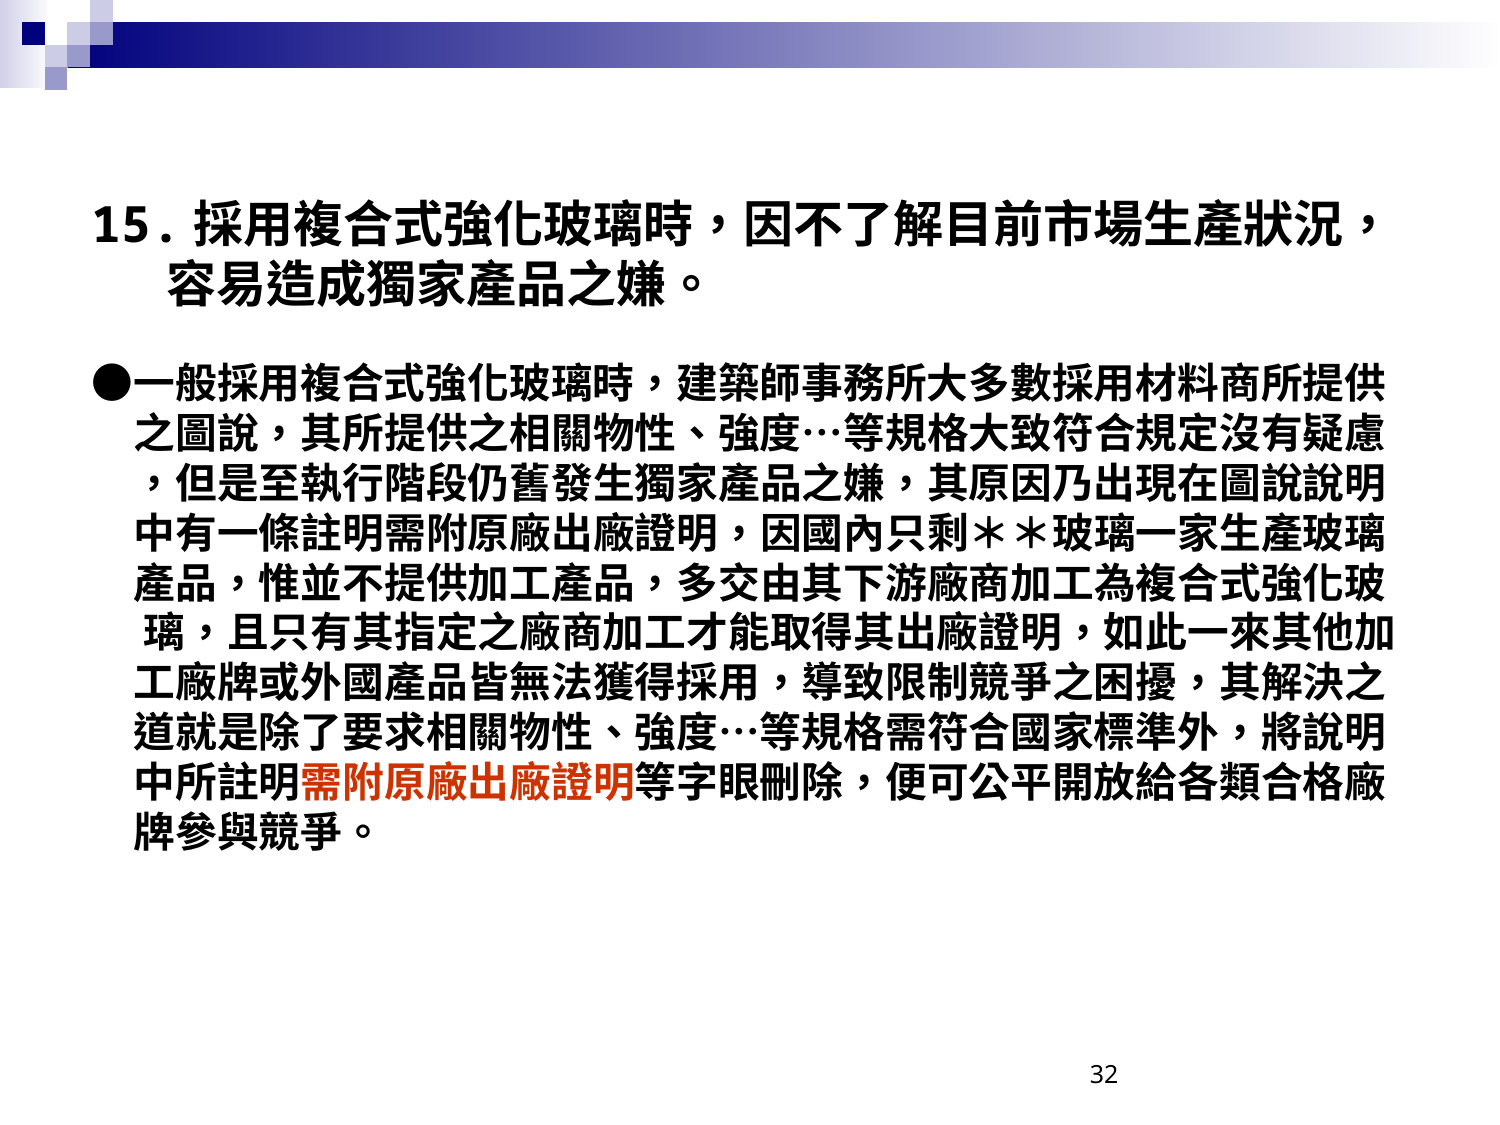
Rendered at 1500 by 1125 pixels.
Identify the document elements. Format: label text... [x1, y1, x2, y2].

text_box [1074, 1025, 1426, 1101]
text_box 璃，且只有其指定之廠商加工才能取得其出廠證明，如此一來其他加 工廠牌或外國產品皆無法獲得採用，導致限制競爭之困擾，其解決之 道就是除了要求相關物性、強度…等規格需符合國家標準外，將說明 中所註明需附原廠出廠證明等字眼刪除，便可公平開放給各類合格廠 牌參與競爭。 [77, 598, 1423, 913]
text_box 15.採用複合式強化玻璃時，因不了解目前市場生產狀況， 容易造成獨家產品之嫌。 ●一般採用複合式強化玻璃時，建築師事務所大多數採用材料商所提供 之圖說，其所提供之相關物性、強度…等規格大致符合規定沒有疑慮 ，但是至執行階段仍舊發生獨家產品之嫌，其原因乃出現在圖說說明 中有一條註明需附原廠出廠證明，因國內只剩＊＊玻璃一家生產玻璃 產品，惟並不提供加工產品，多交由其下游廠商加工為複合式強化玻 [77, 185, 1423, 598]
